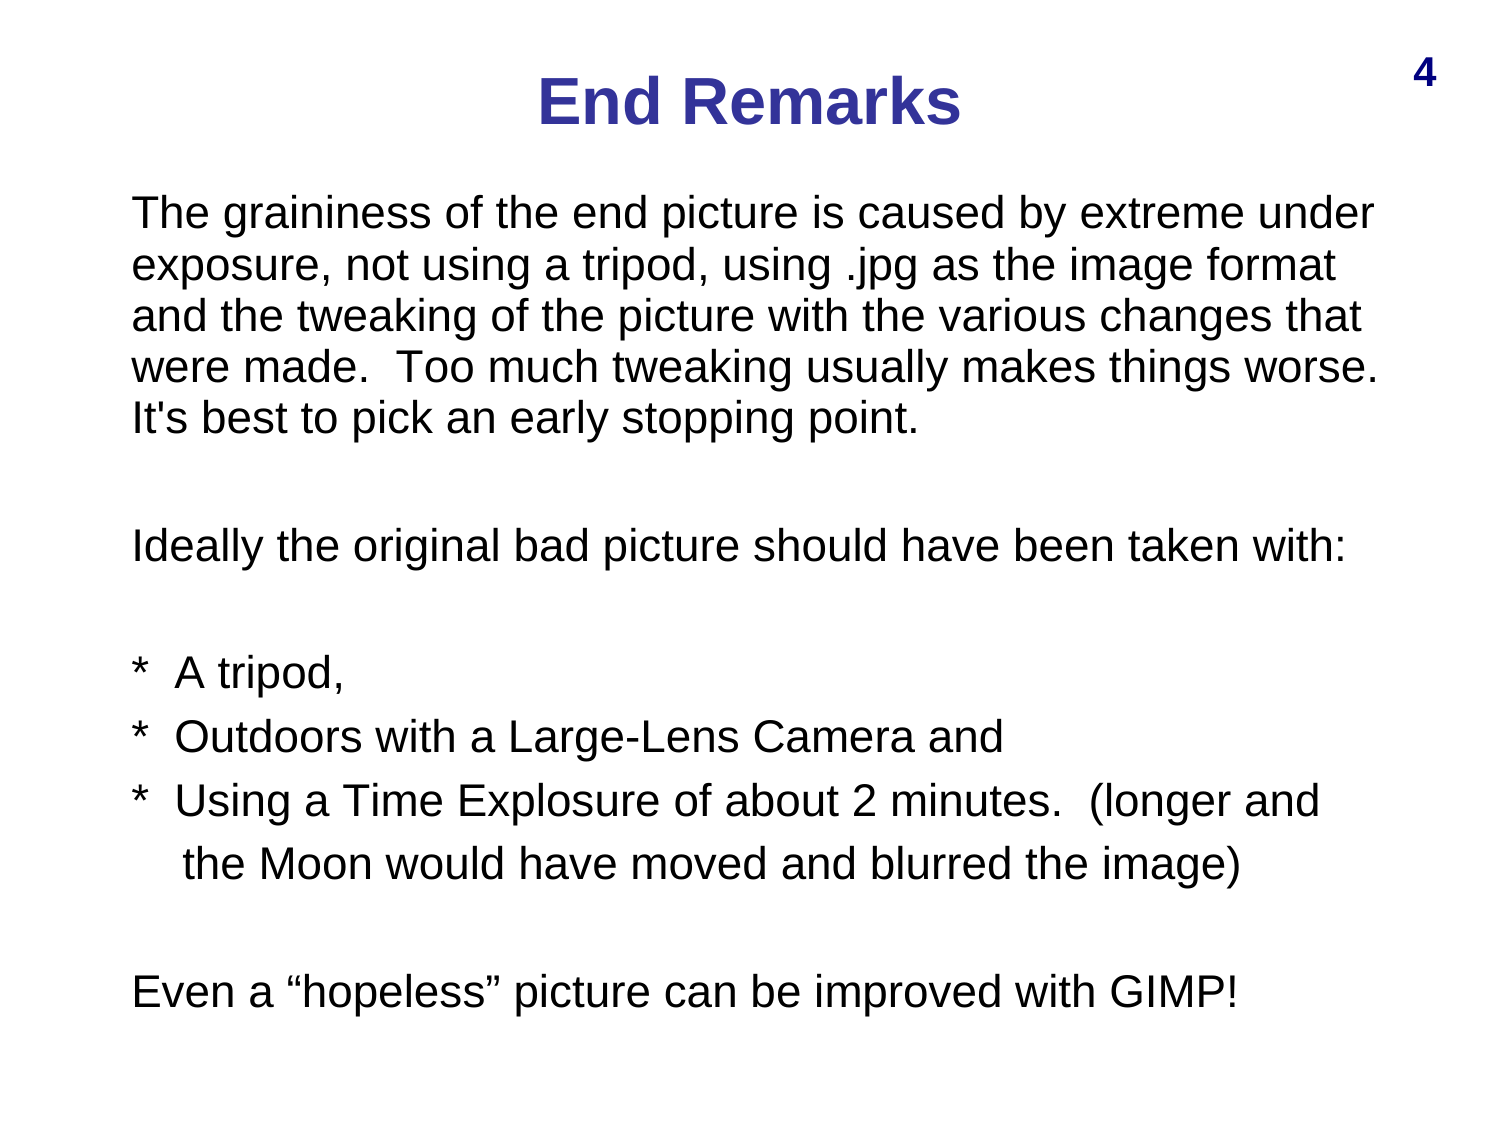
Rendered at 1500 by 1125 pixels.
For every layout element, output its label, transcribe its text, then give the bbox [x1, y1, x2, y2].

text_box 4 [1387, 37, 1463, 103]
title End Remarks [75, 52, 1426, 150]
list The graininess of the end picture is caused by extreme under exposure, not using a tripod, using .jpg as the image format and the tweaking of the picture with the various changes that were made. Too much tweaking usually makes things worse. It's best to pick an early stopping point. Ideally the original bad picture should have been taken with: * A tripod, * Outdoors with a Large-Lens Camera and * Using a Time Explosure of about 2 minutes. (longer and the Moon would have moved and blurred the image) Even a “hopeless” picture can be improved with GIMP! [75, 187, 1388, 1086]
